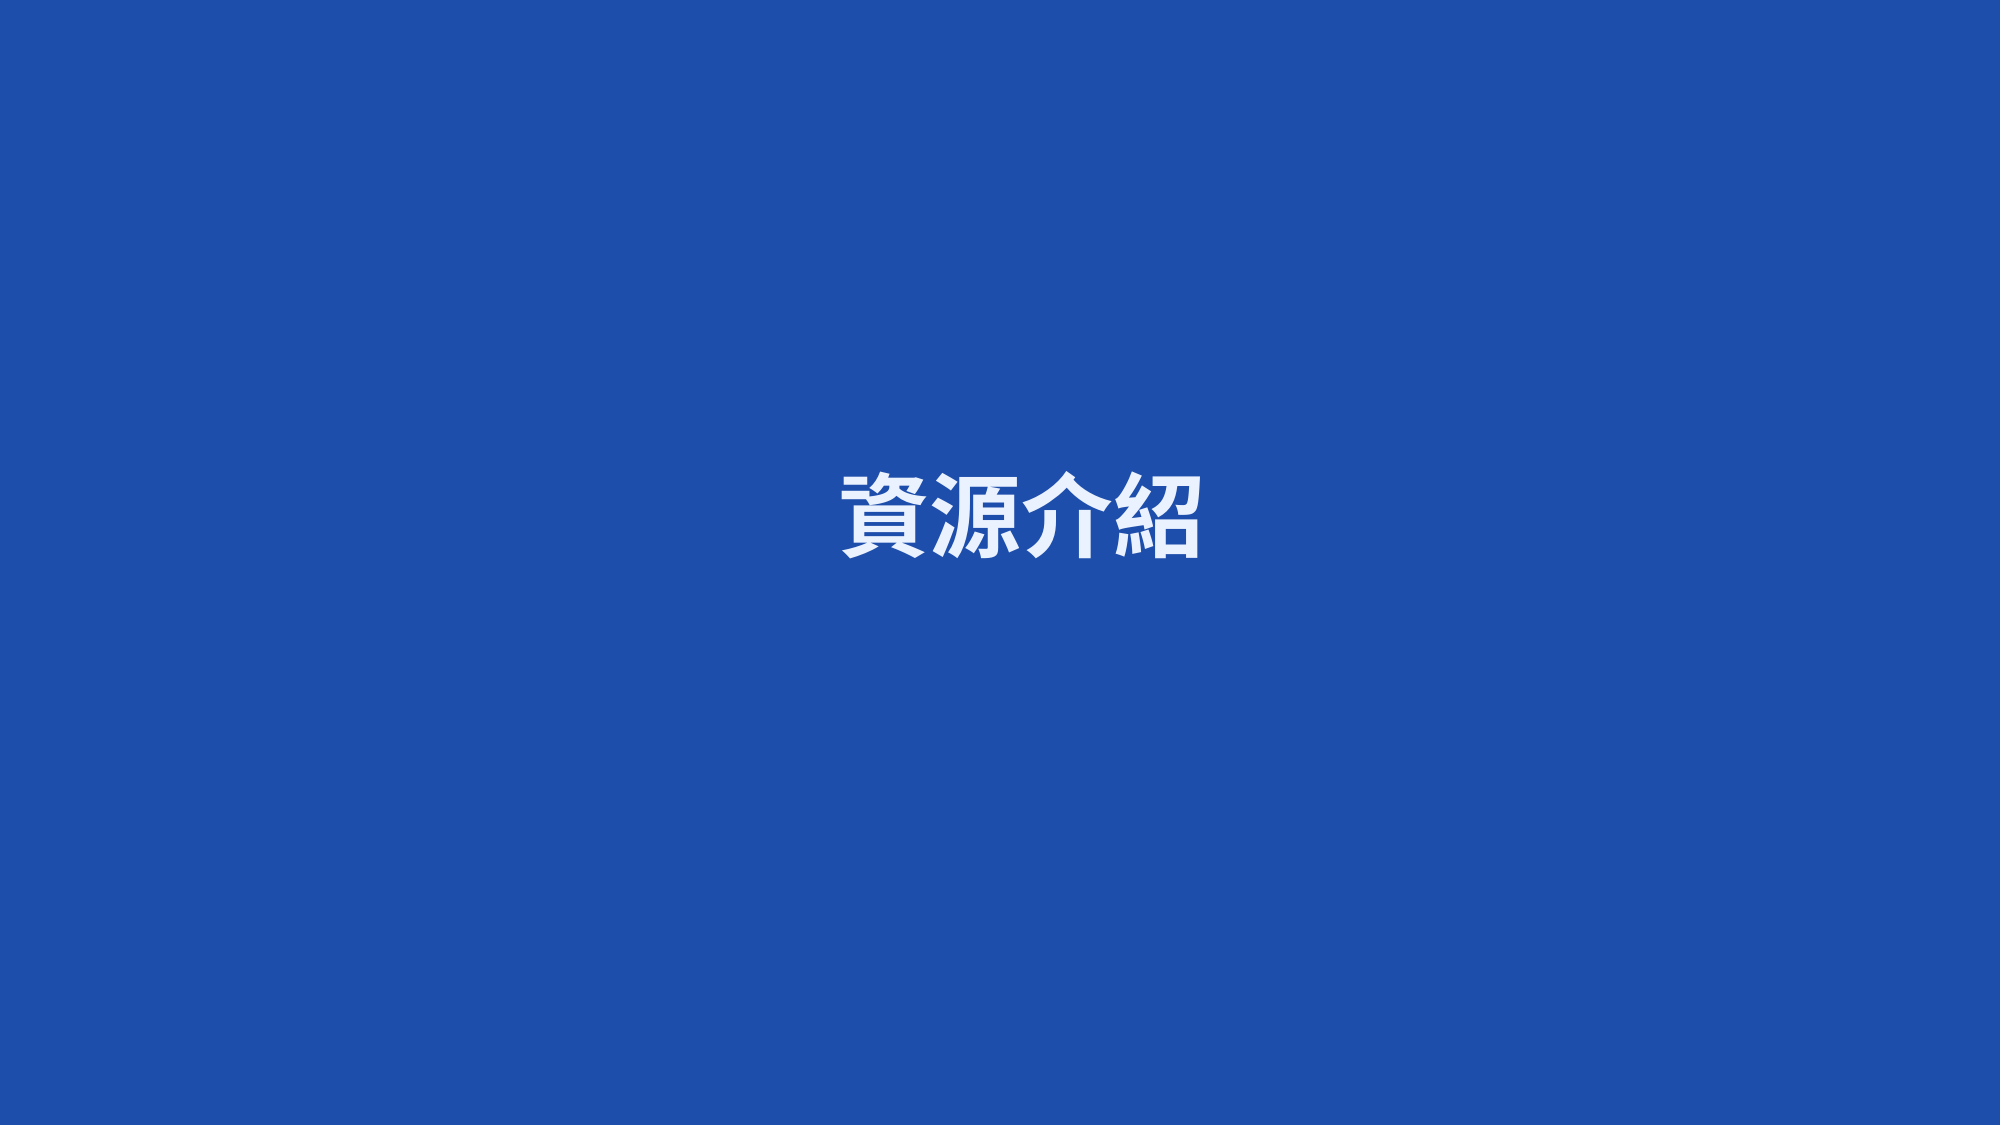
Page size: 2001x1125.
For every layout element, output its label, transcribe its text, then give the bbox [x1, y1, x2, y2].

text_box 資源介紹 [159, 412, 1885, 630]
